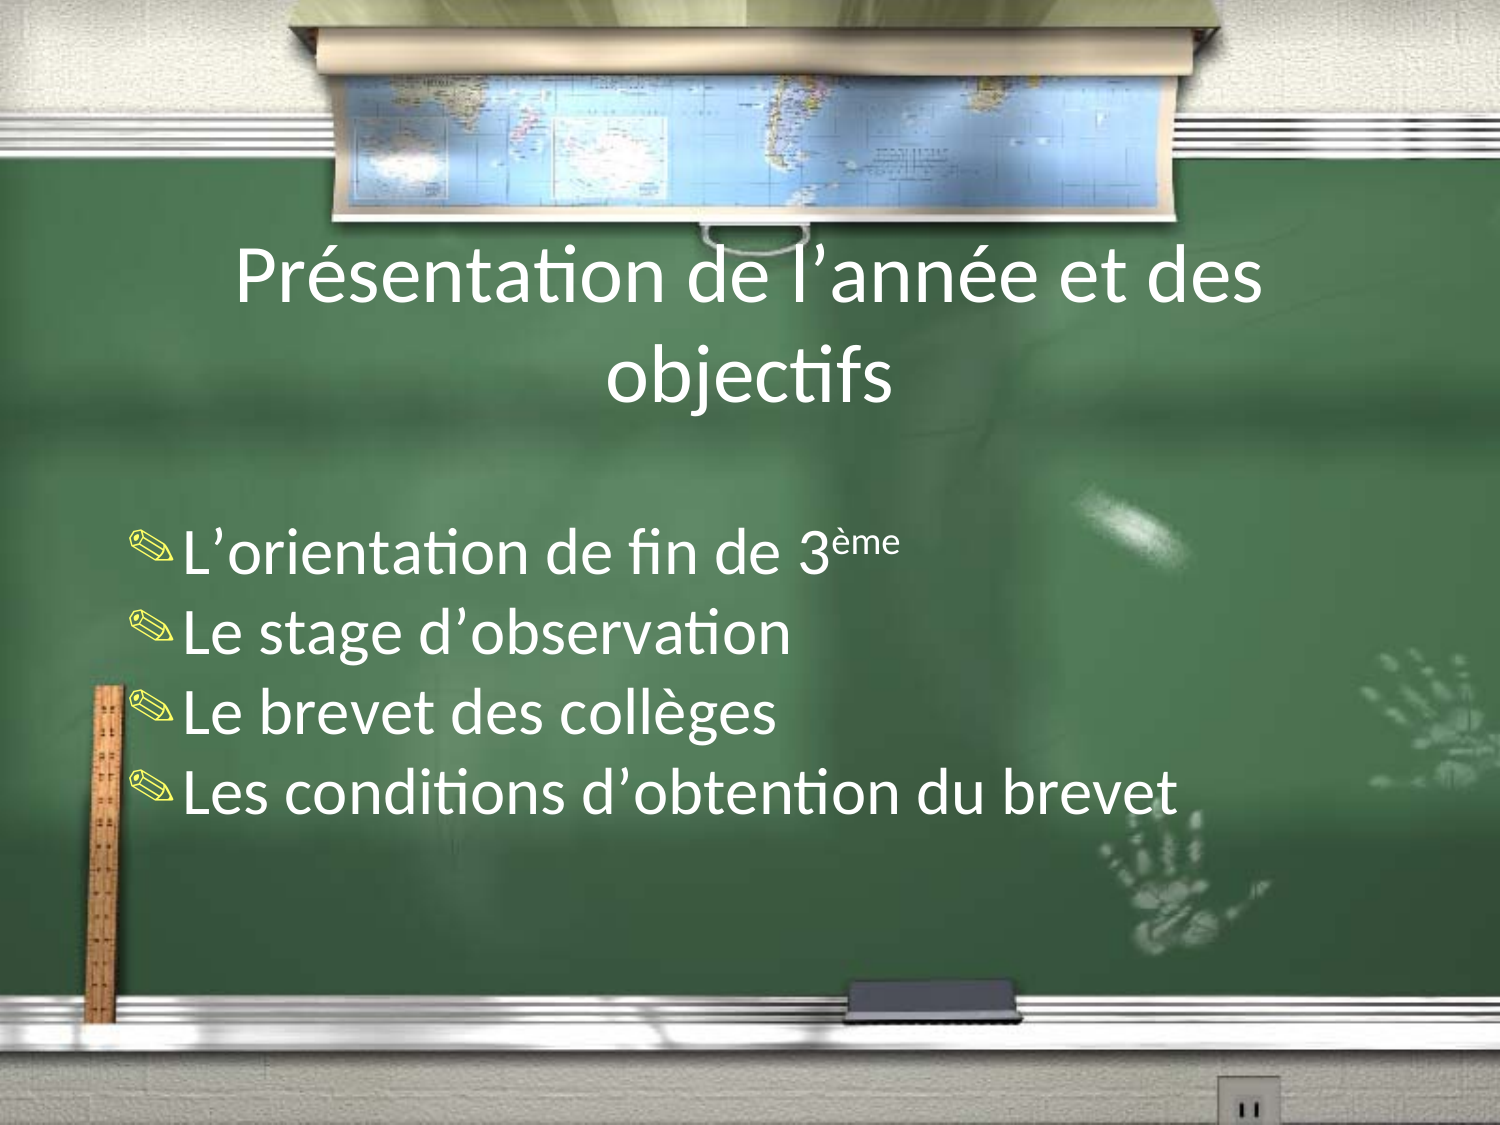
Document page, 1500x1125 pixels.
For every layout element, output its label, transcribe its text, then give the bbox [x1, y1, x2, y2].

text_box Présentation de l’année et des objectifs [112, 211, 1388, 427]
text_box L’orientation de fin de 3ème Le stage d’observation Le brevet des collèges Les conditions d’obtention du brevet [112, 500, 1388, 1076]
picture [0, 0, 1500, 1125]
